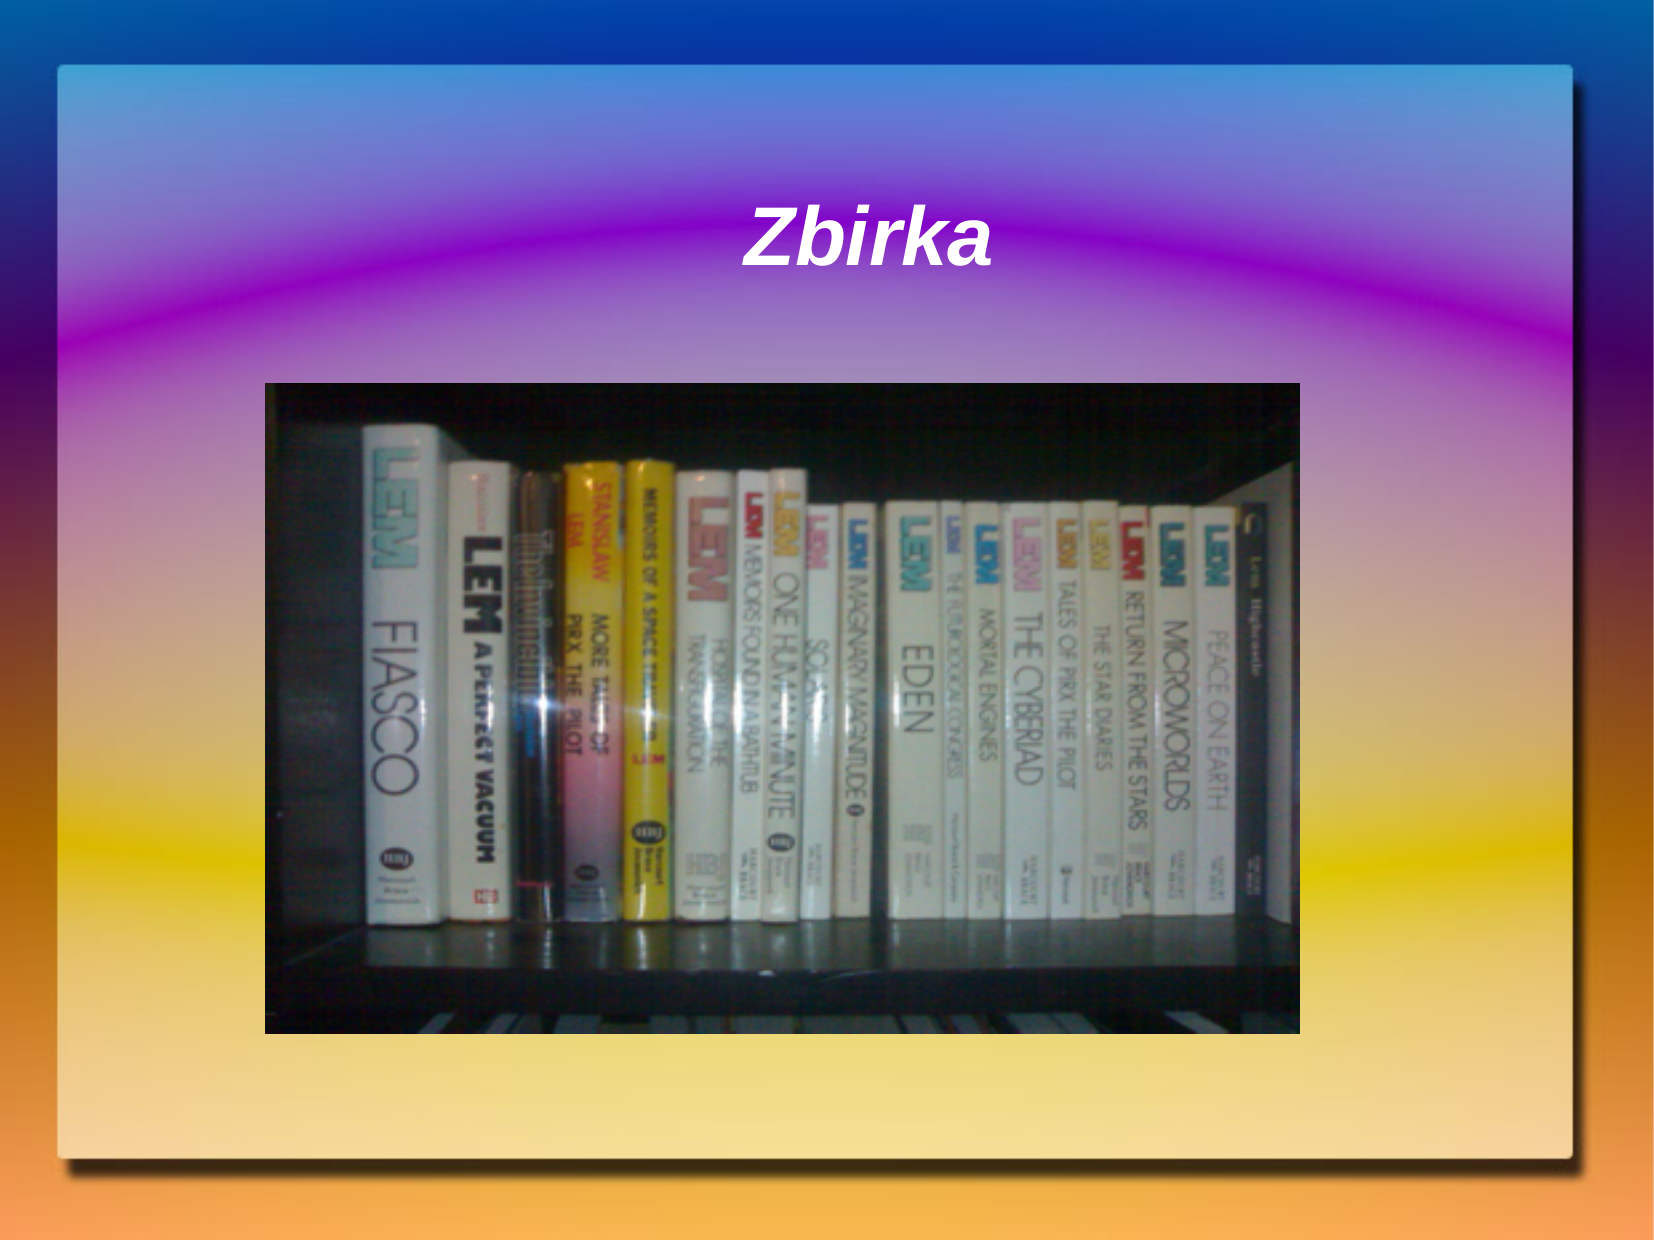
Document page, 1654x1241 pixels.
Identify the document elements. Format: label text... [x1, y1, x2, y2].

picture [0, 0, 1654, 1240]
title Zbirka [126, 134, 1538, 342]
